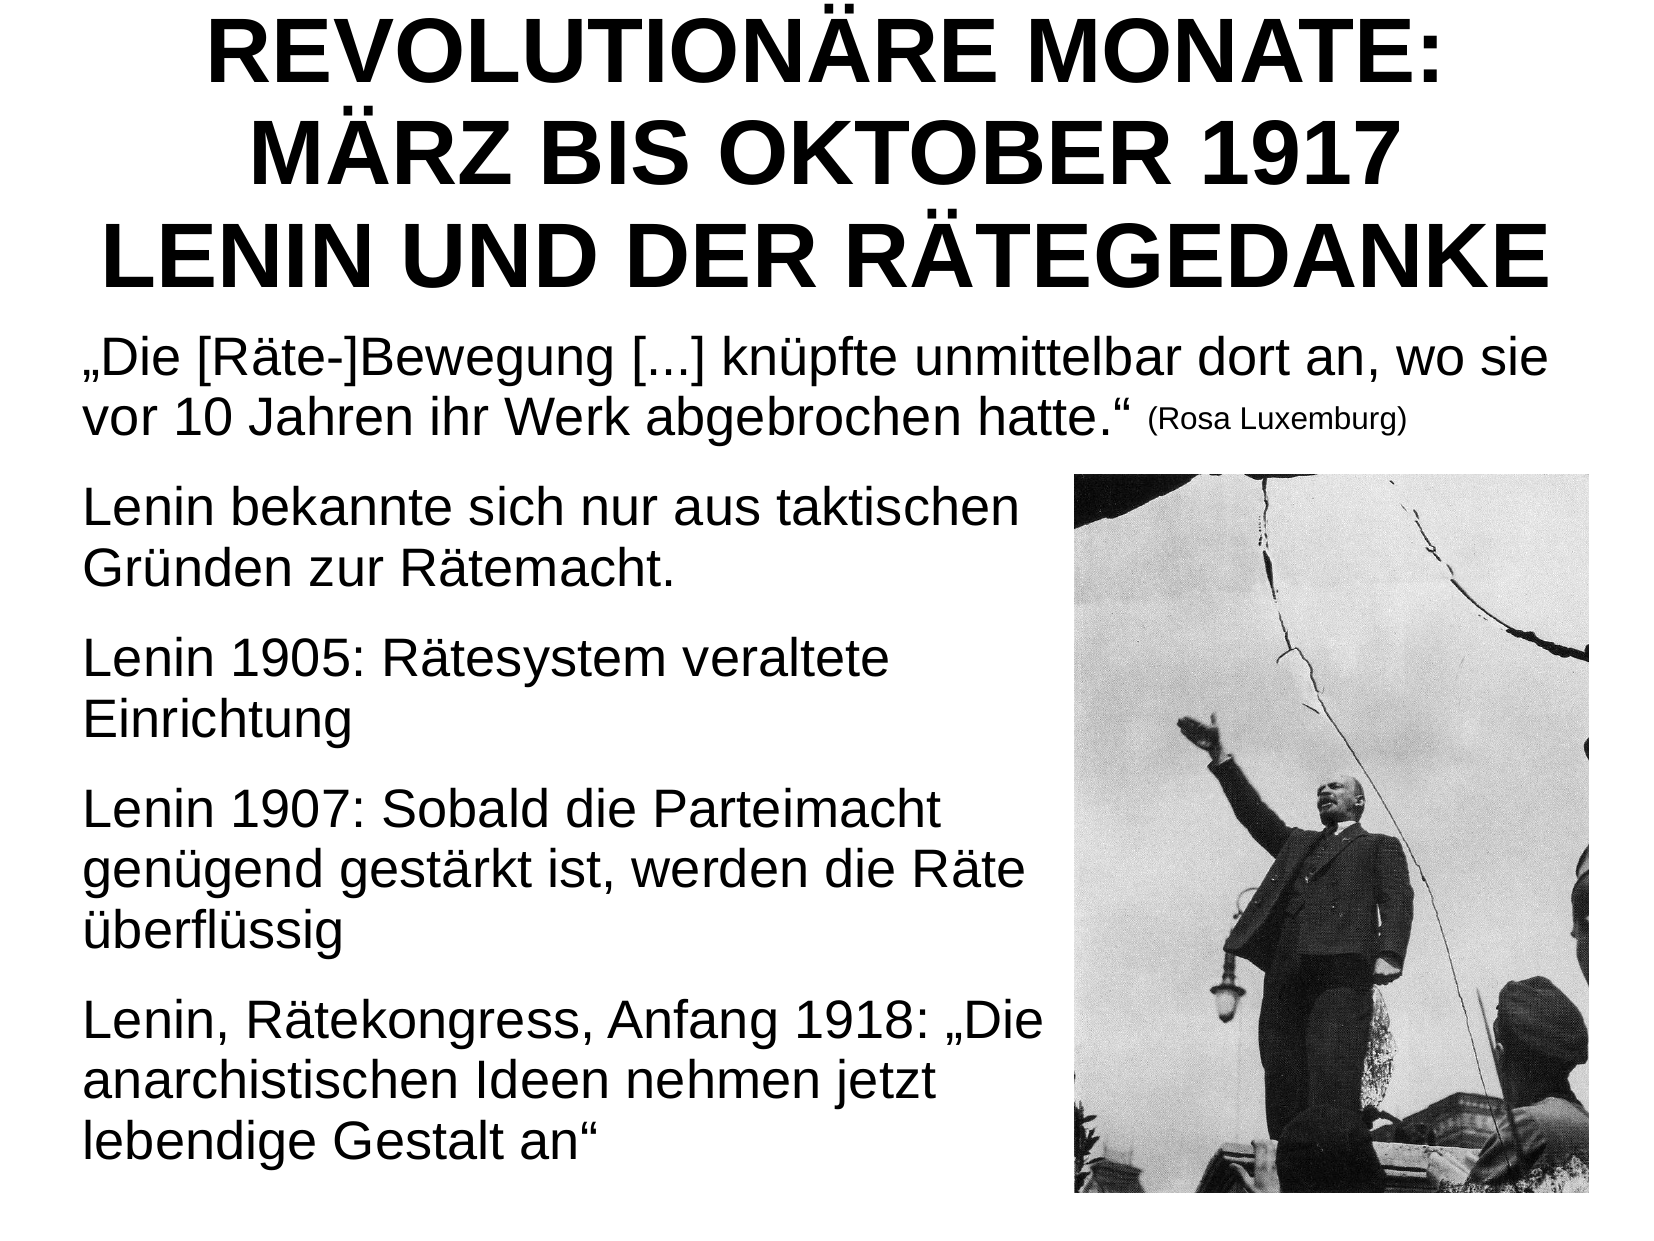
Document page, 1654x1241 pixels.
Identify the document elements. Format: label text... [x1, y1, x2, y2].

title REVOLUTIONÄRE MONATE: MÄRZ BIS OKTOBER 1917 LENIN UND DER RÄTEGEDANKE [82, 0, 1571, 236]
picture [1074, 474, 1589, 1193]
list „Die [Räte-]Bewegung [...] knüpfte unmittelbar dort an, wo sie vor 10 Jahren ihr Werk abgebrochen hatte.“ (Rosa Luxemburg) Lenin bekannte sich nur aus taktischen Gründen zur Rätemacht. Lenin 1905: Rätesystem veraltete Einrichtung Lenin 1907: Sobald die Parteimacht genügend gestärkt ist, werden die Räte überflüssig Lenin, Rätekongress, Anfang 1918: „Die anarchistischen Ideen nehmen jetzt lebendige Gestalt an“ [82, 236, 1571, 1229]
